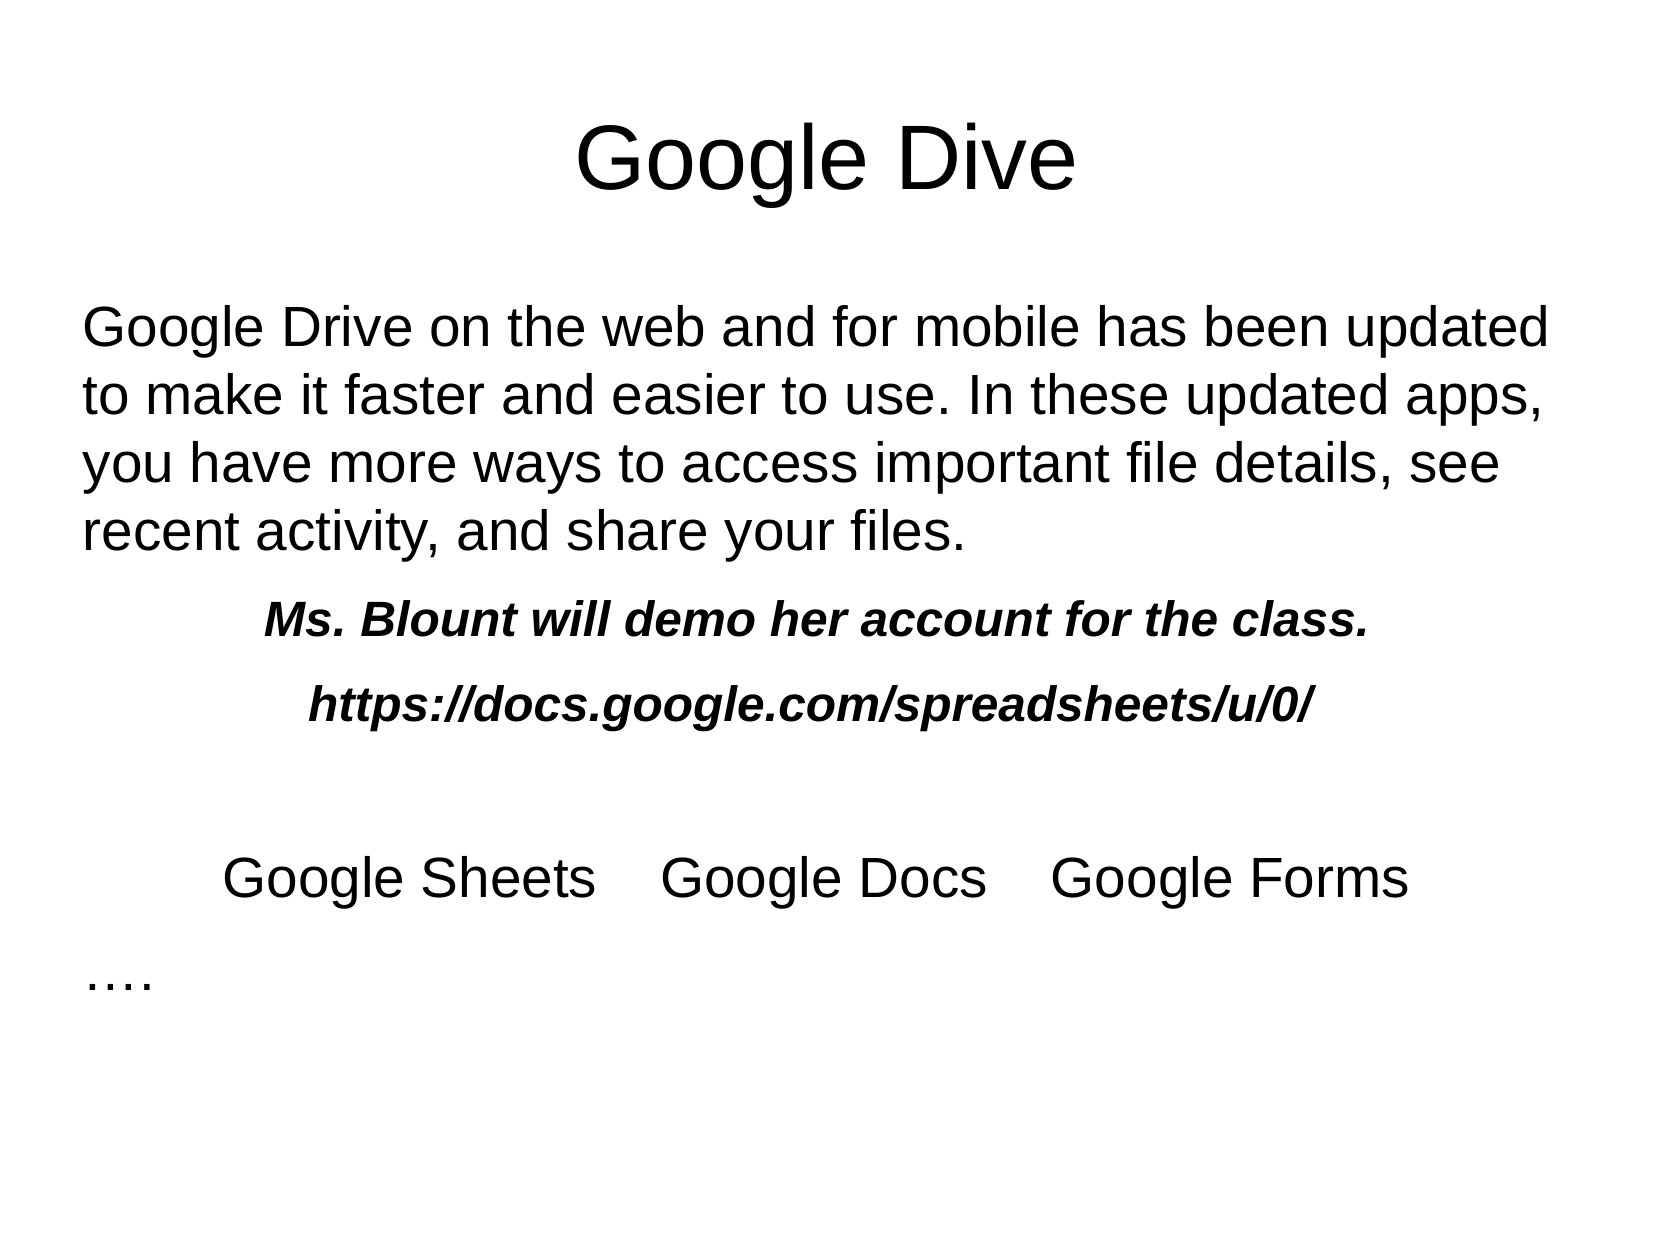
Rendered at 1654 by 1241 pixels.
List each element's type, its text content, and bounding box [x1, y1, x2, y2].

title Google Dive [82, 49, 1571, 257]
list Google Drive on the web and for mobile has been updated to make it faster and easier to use. In these updated apps, you have more ways to access important file details, see recent activity, and share your files. Ms. Blount will demo her account for the class. https://docs.google.com/spreadsheets/u/0/ Google Sheets Google Docs Google Forms …. [82, 290, 1571, 1010]
